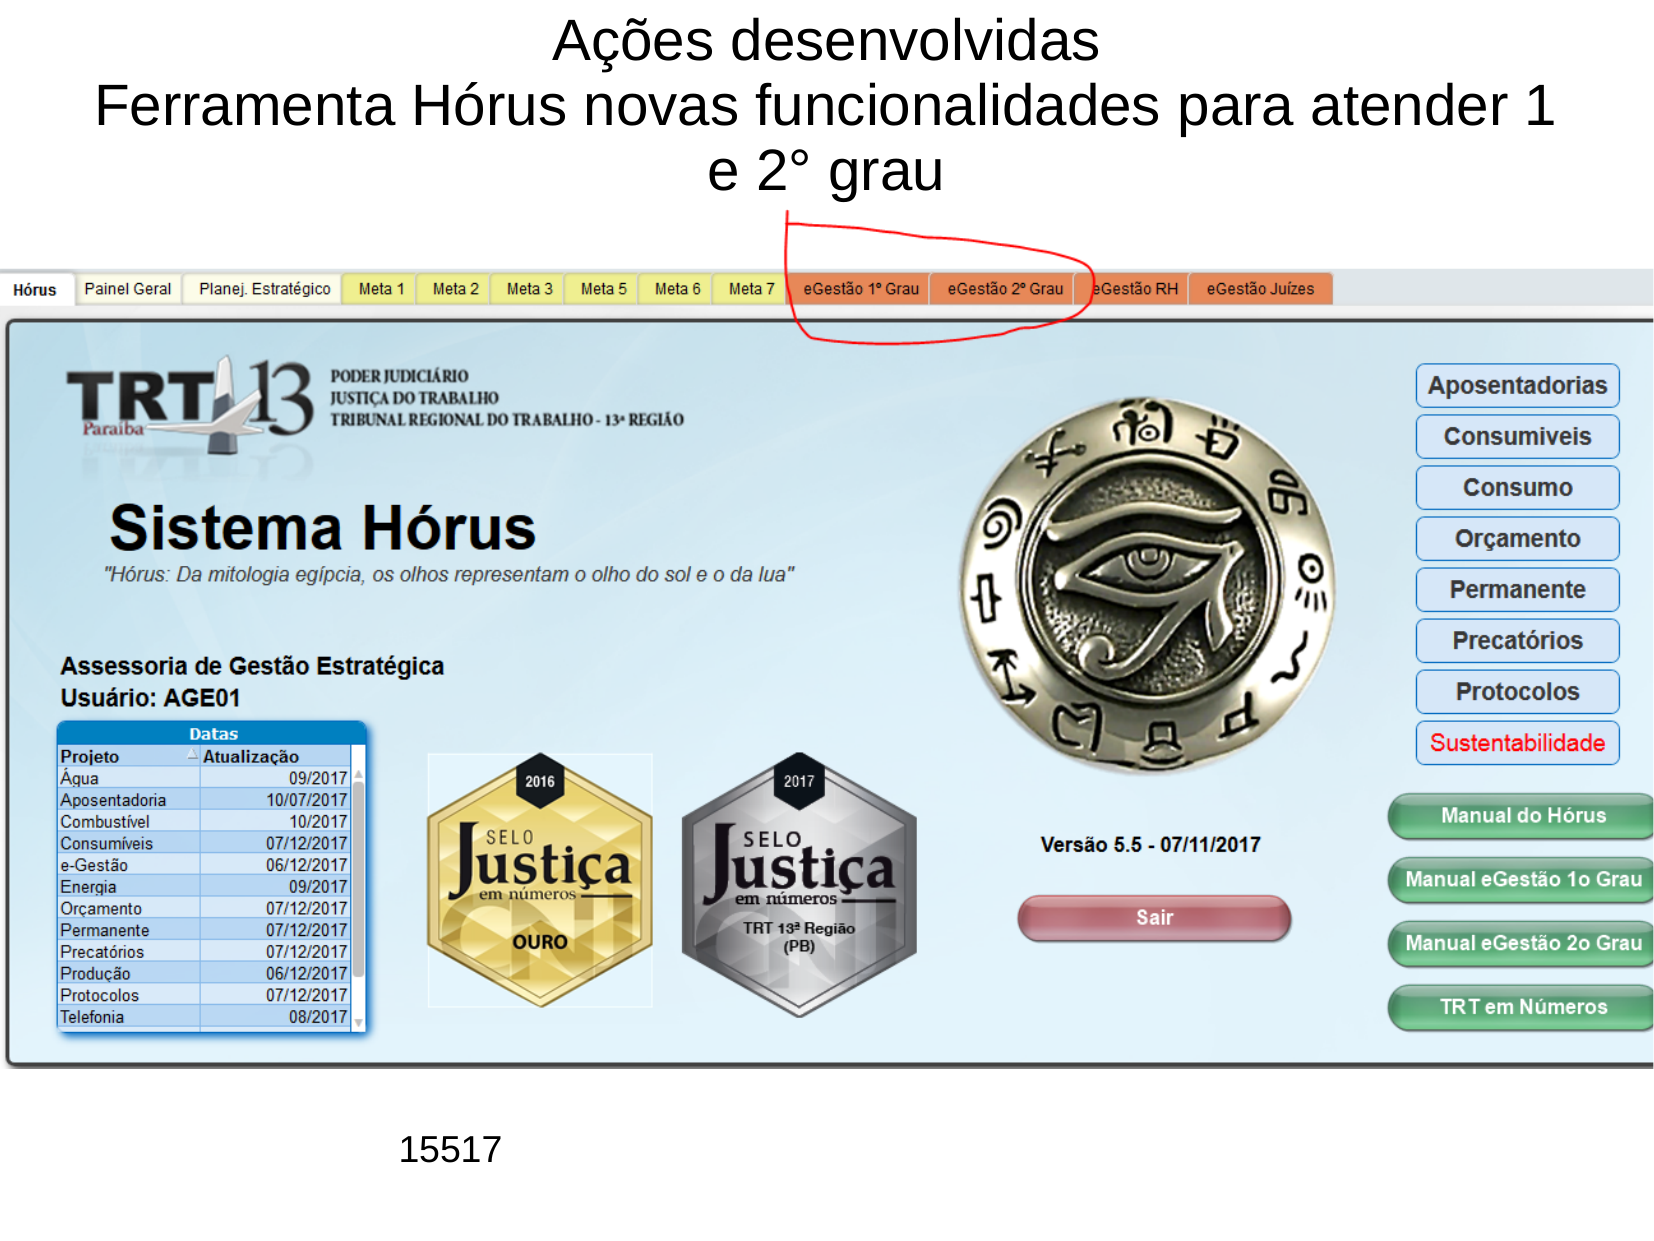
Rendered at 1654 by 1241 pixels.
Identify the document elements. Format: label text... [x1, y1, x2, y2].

title Ações desenvolvidas Ferramenta Hórus novas funcionalidades para atender 1 e 2° grau [88, 0, 1565, 209]
picture [0, 209, 1654, 1069]
text_box 15517 [383, 1122, 591, 1182]
